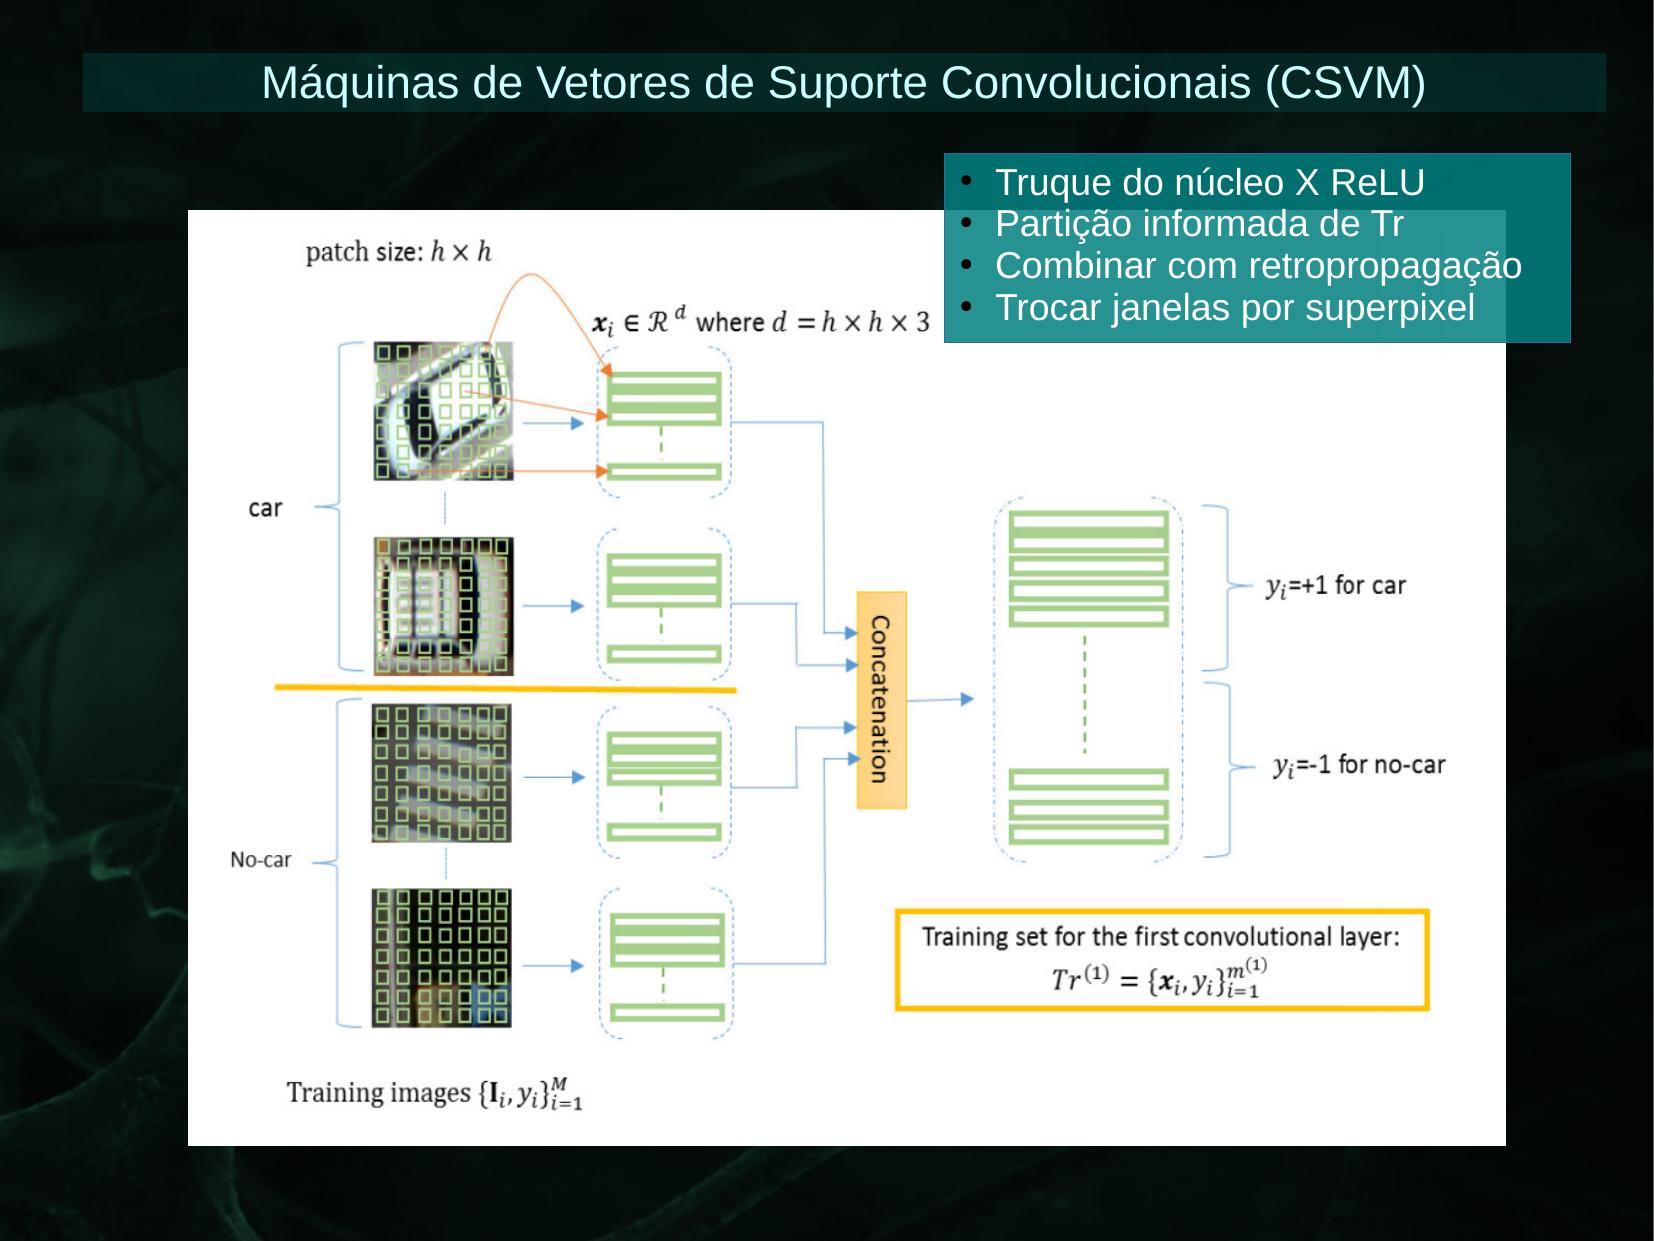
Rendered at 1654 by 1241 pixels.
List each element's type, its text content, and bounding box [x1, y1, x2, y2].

text_box Truque do núcleo X ReLU Partição informada de Tr Combinar com retropropagação Trocar janelas por superpixel [944, 153, 1571, 343]
text_box Máquinas de Vetores de Suporte Convolucionais (CSVM) [82, 53, 1607, 113]
picture [0, 0, 1654, 1241]
